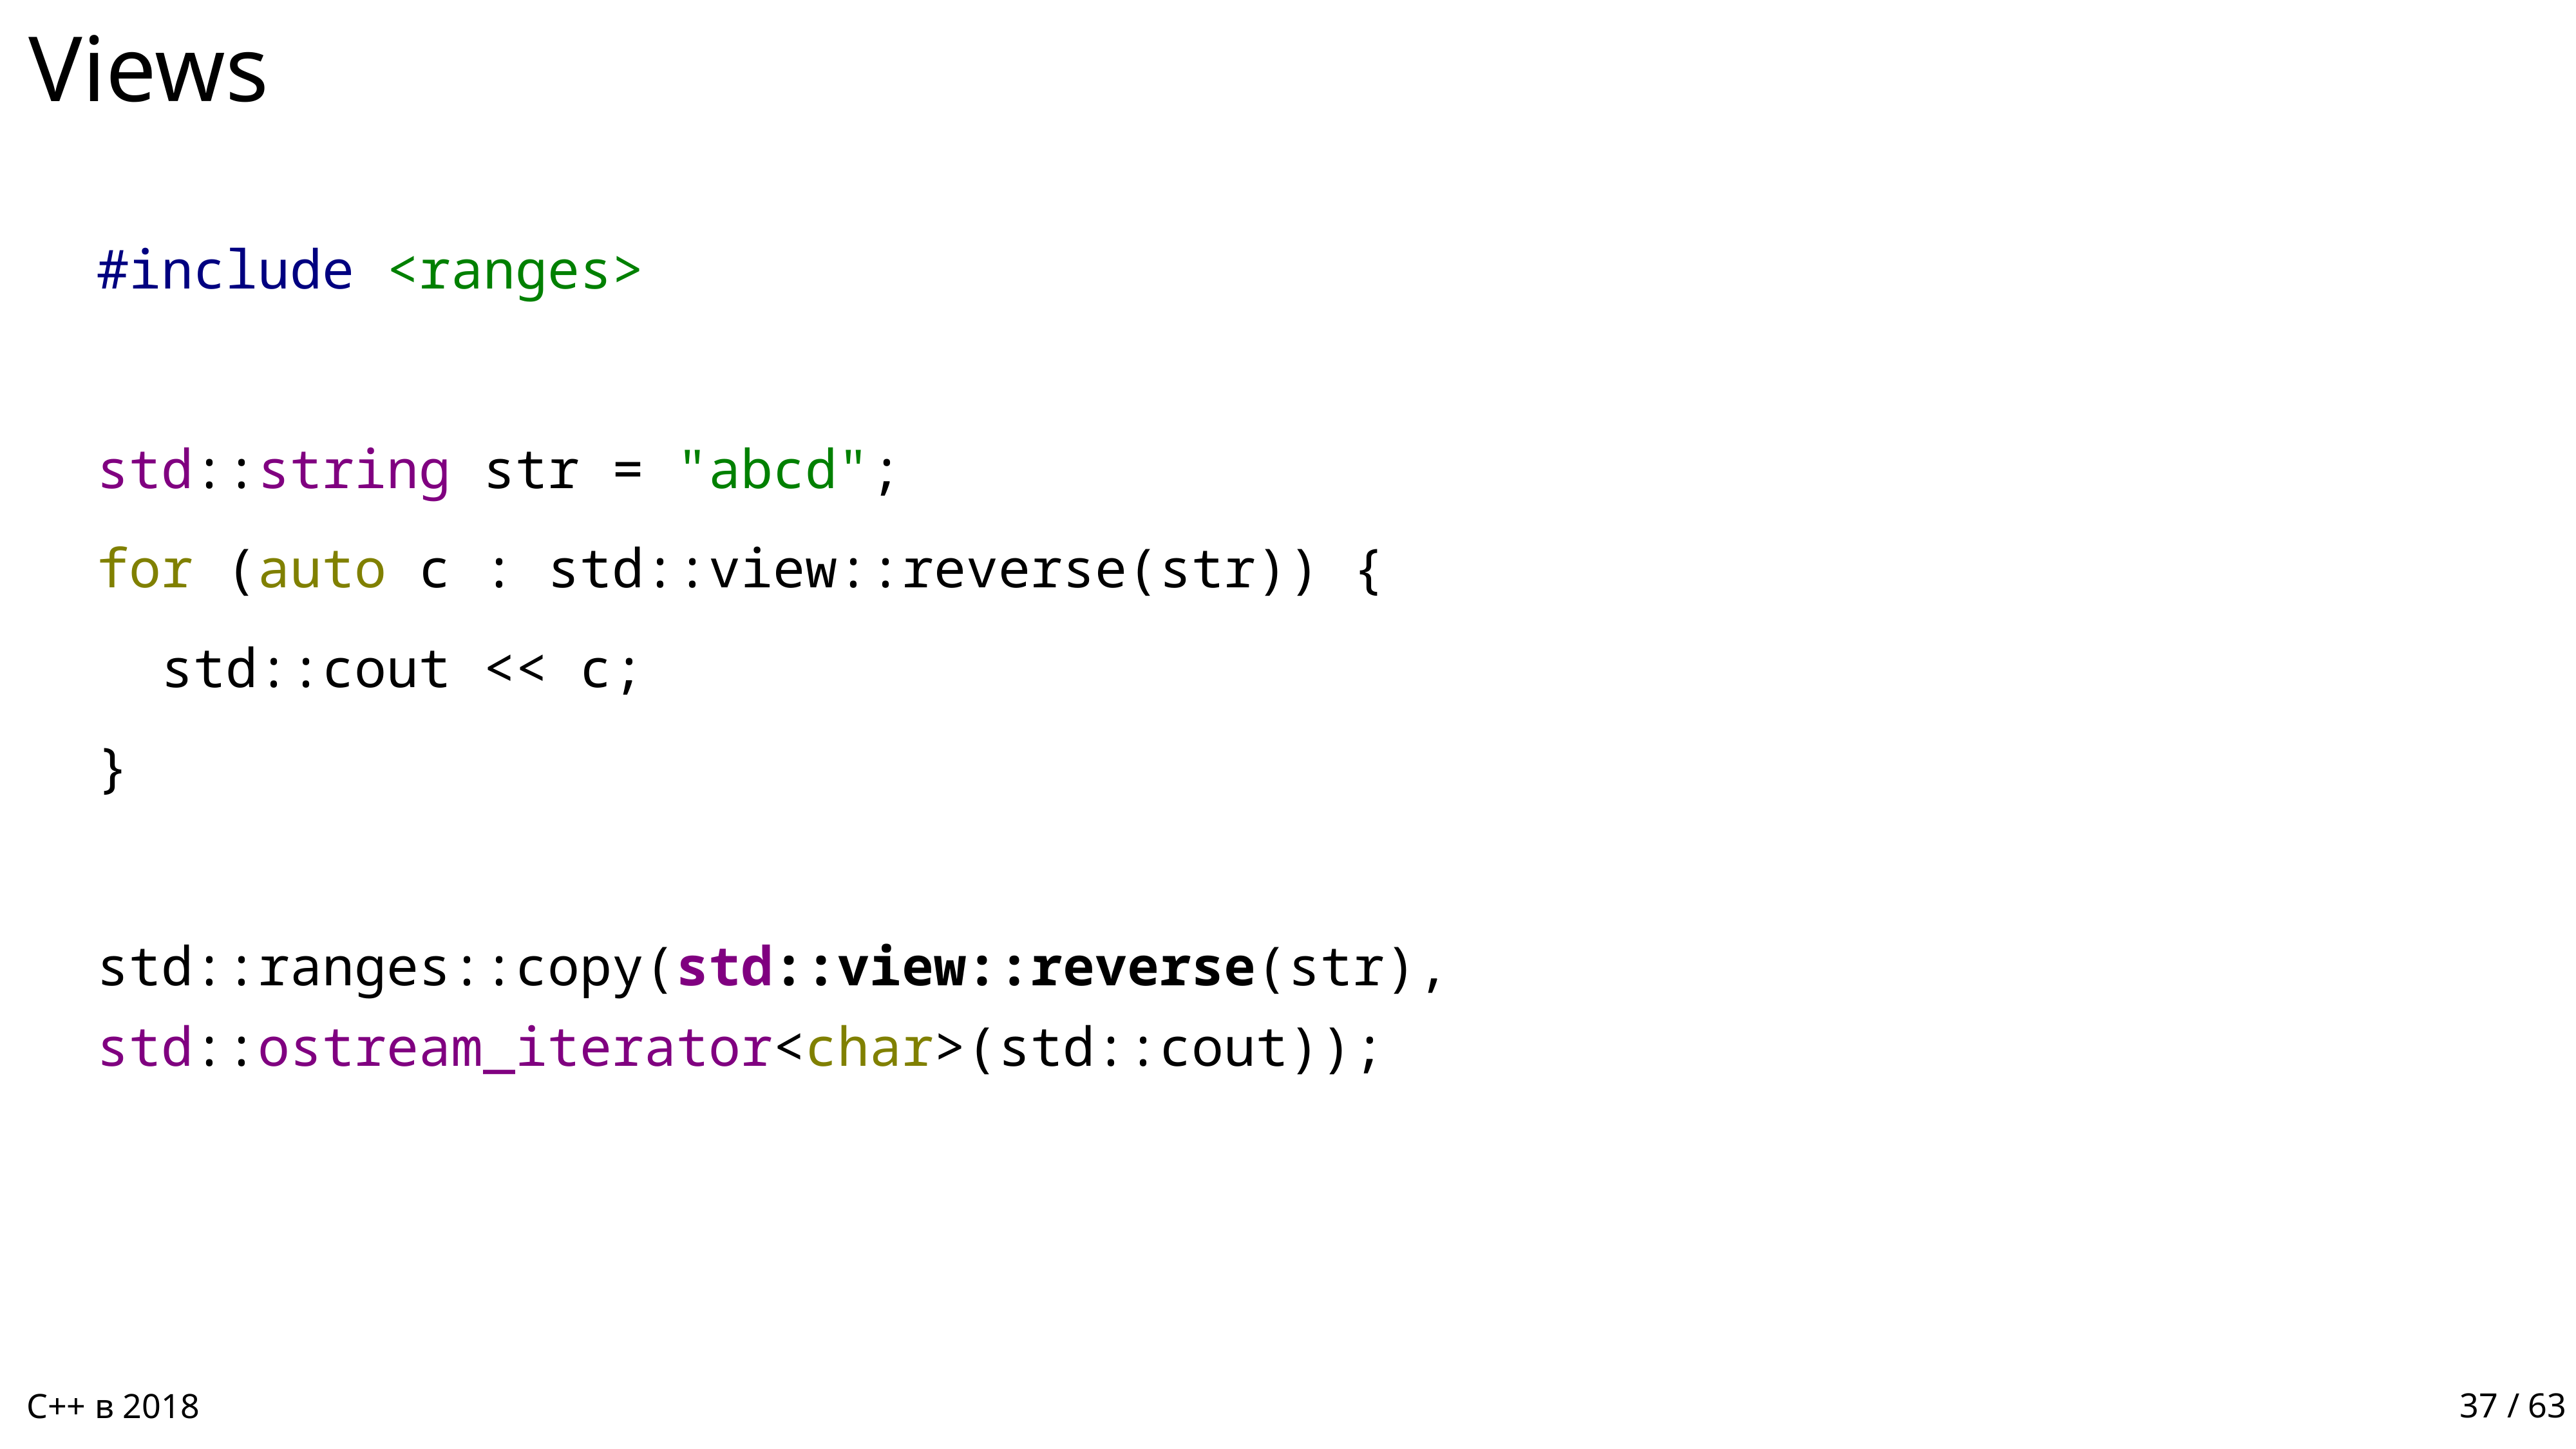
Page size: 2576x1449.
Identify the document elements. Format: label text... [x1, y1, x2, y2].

list #include <ranges> std::string str = "abcd"; for (auto c : std::view::reverse(str)) { std::cout << c; } std::ranges::copy(std::view::reverse(str), std::ostream_iterator<char>(std::cout)); [87, 214, 2551, 1382]
list C++ в 2018 [17, 1376, 1114, 1431]
list <number> / 63 [1479, 1376, 2576, 1431]
title Views [19, 19, 2551, 155]
